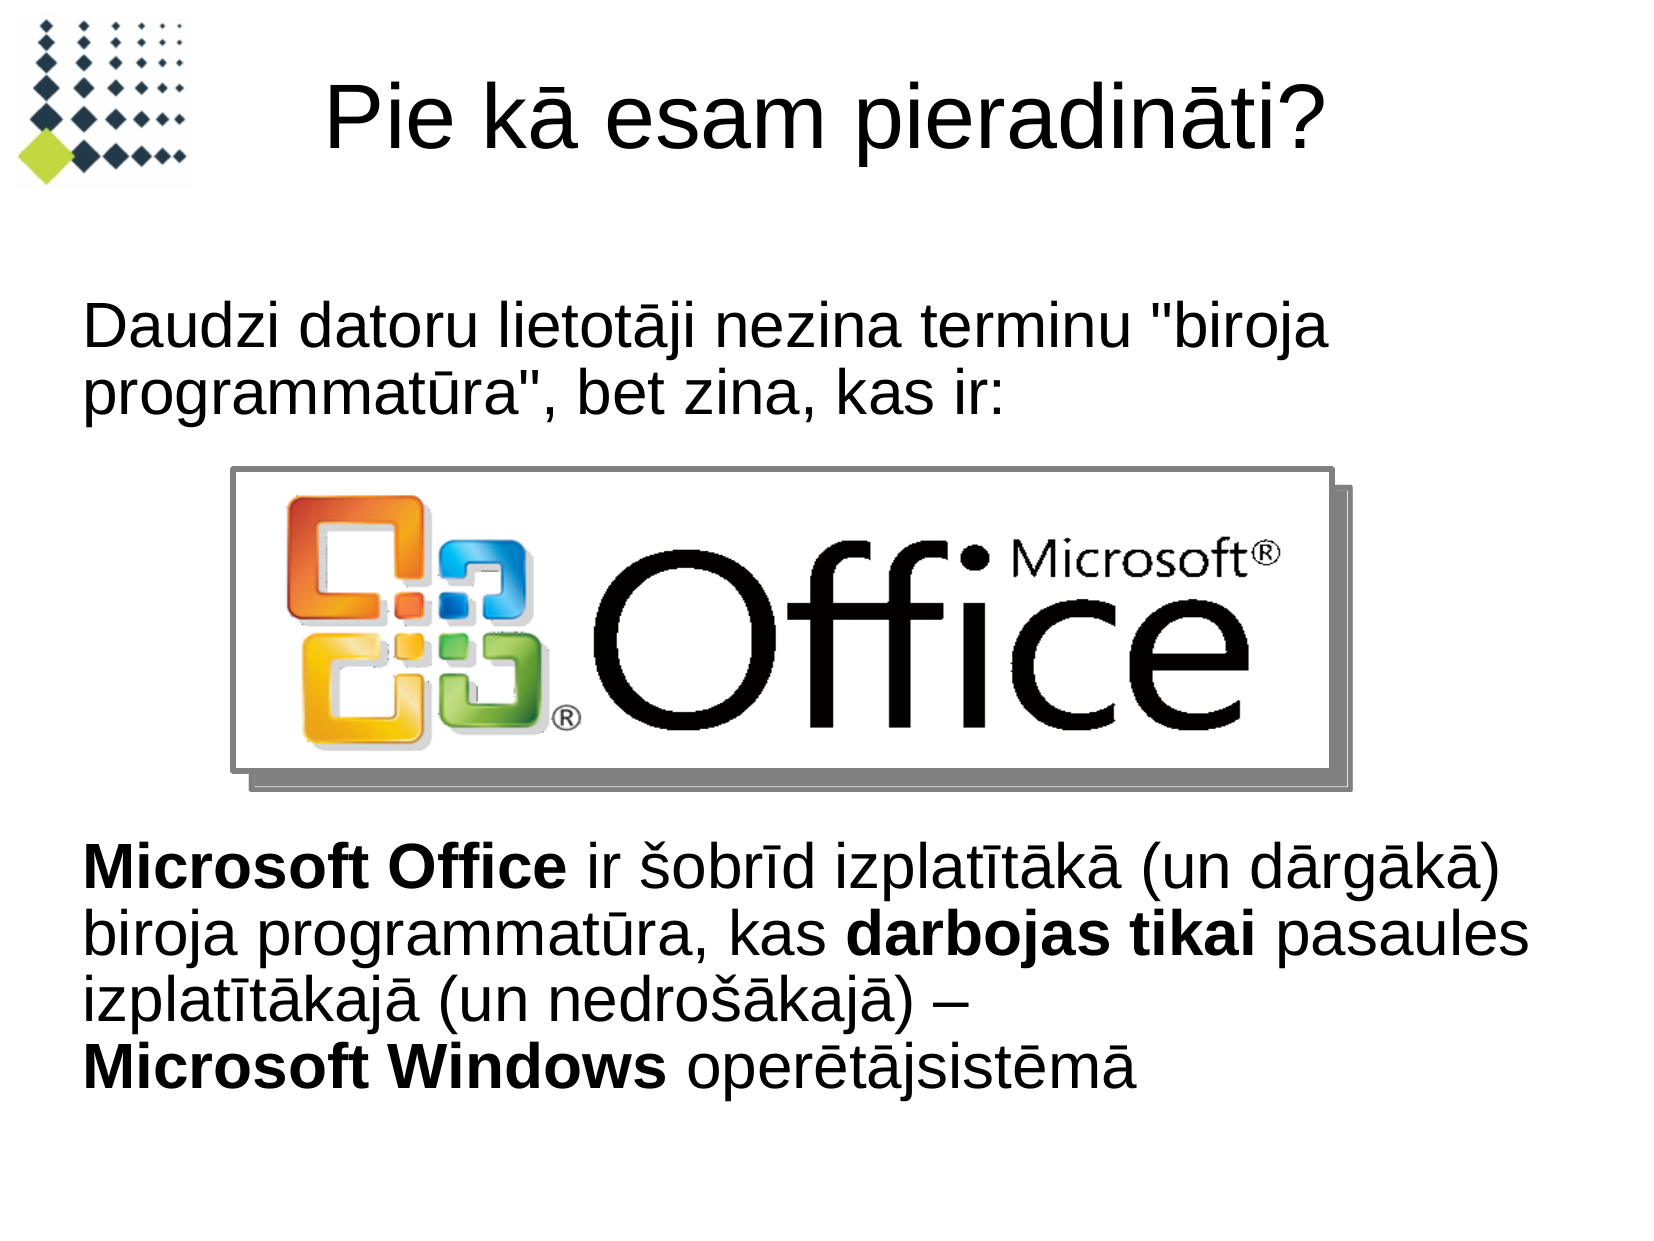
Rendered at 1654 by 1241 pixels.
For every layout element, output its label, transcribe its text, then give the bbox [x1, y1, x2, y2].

title Pie kā esam pieradināti? [82, 56, 1571, 178]
list Daudzi datoru lietotāji nezina terminu "biroja programmatūra", bet zina, kas ir: Microsoft Office ir šobrīd izplatītākā (un dārgākā) biroja programmatūra, kas darbojas tikai pasaules izplatītākajā (un nedrošākajā) – Microsoft Windows operētājsistēmā [82, 290, 1571, 1109]
picture [12, 12, 196, 189]
picture [236, 472, 1329, 768]
